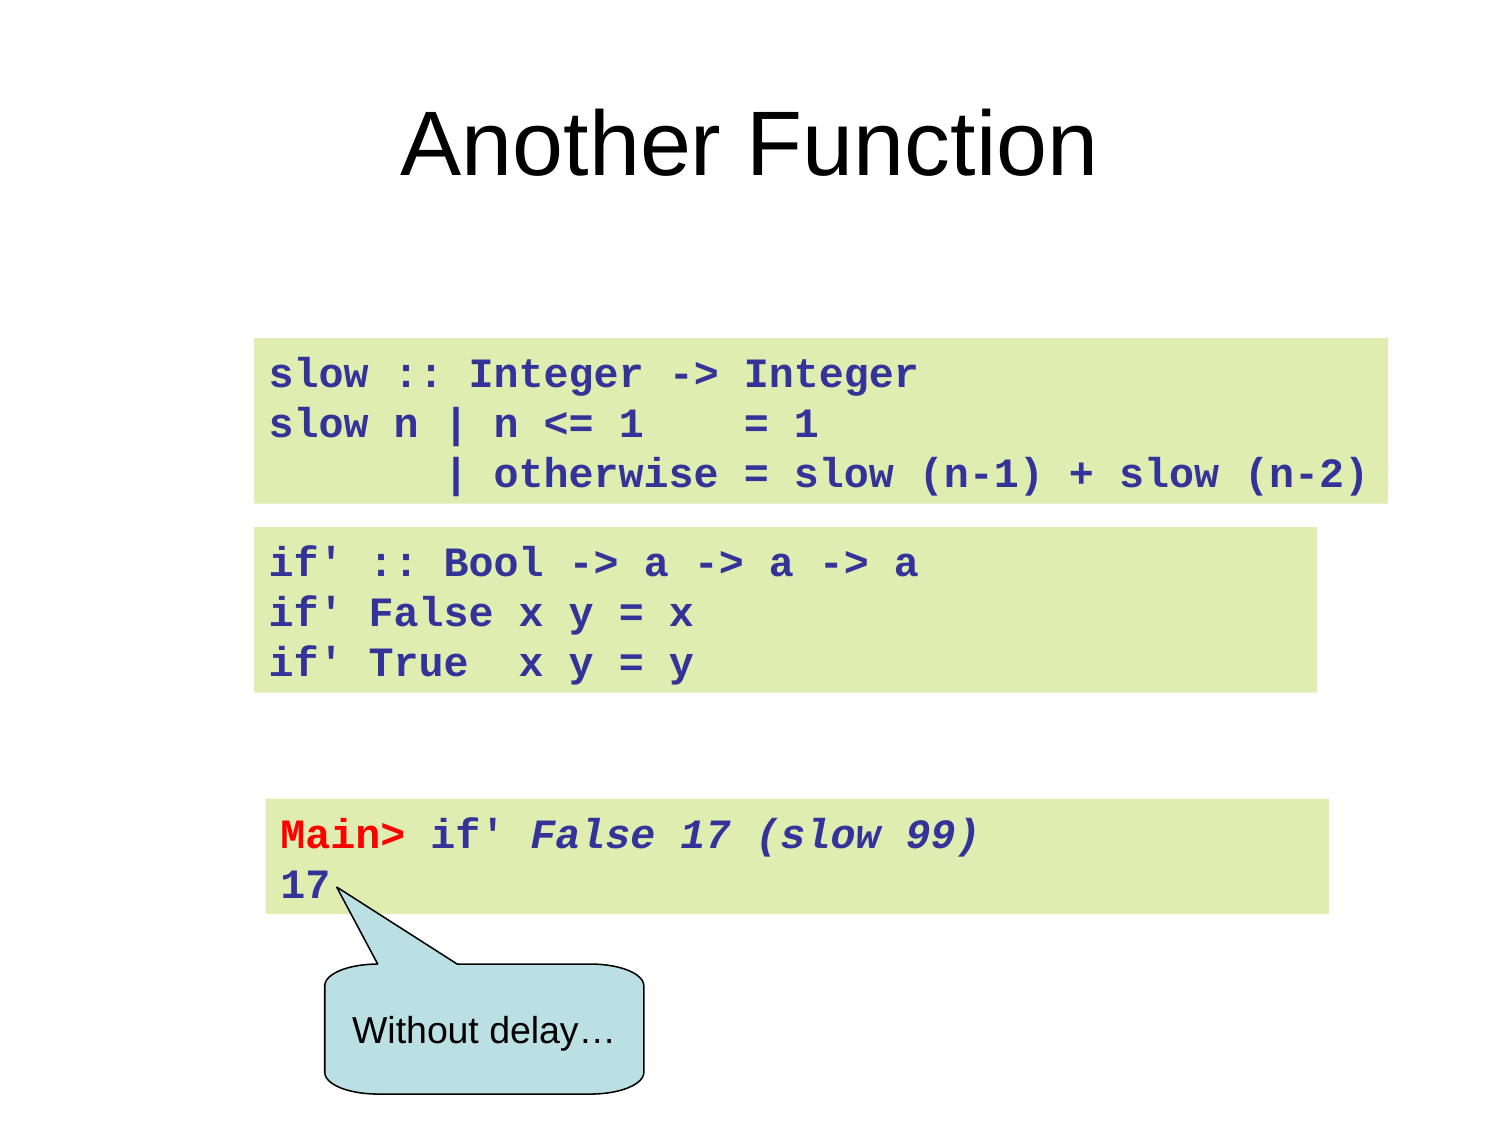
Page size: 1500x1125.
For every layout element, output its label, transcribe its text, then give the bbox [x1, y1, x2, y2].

text_box Main> if' False 17 (slow 99) 17 [265, 798, 1329, 915]
text_box Without delay… [324, 887, 644, 1095]
title Another Function [75, 45, 1426, 233]
text_box if' :: Bool -> a -> a -> a if' False x y = x if' True x y = y [253, 527, 1318, 693]
text_box slow :: Integer -> Integer slow n | n <= 1 = 1 | otherwise = slow (n-1) + slow (n-2) [253, 338, 1388, 504]
